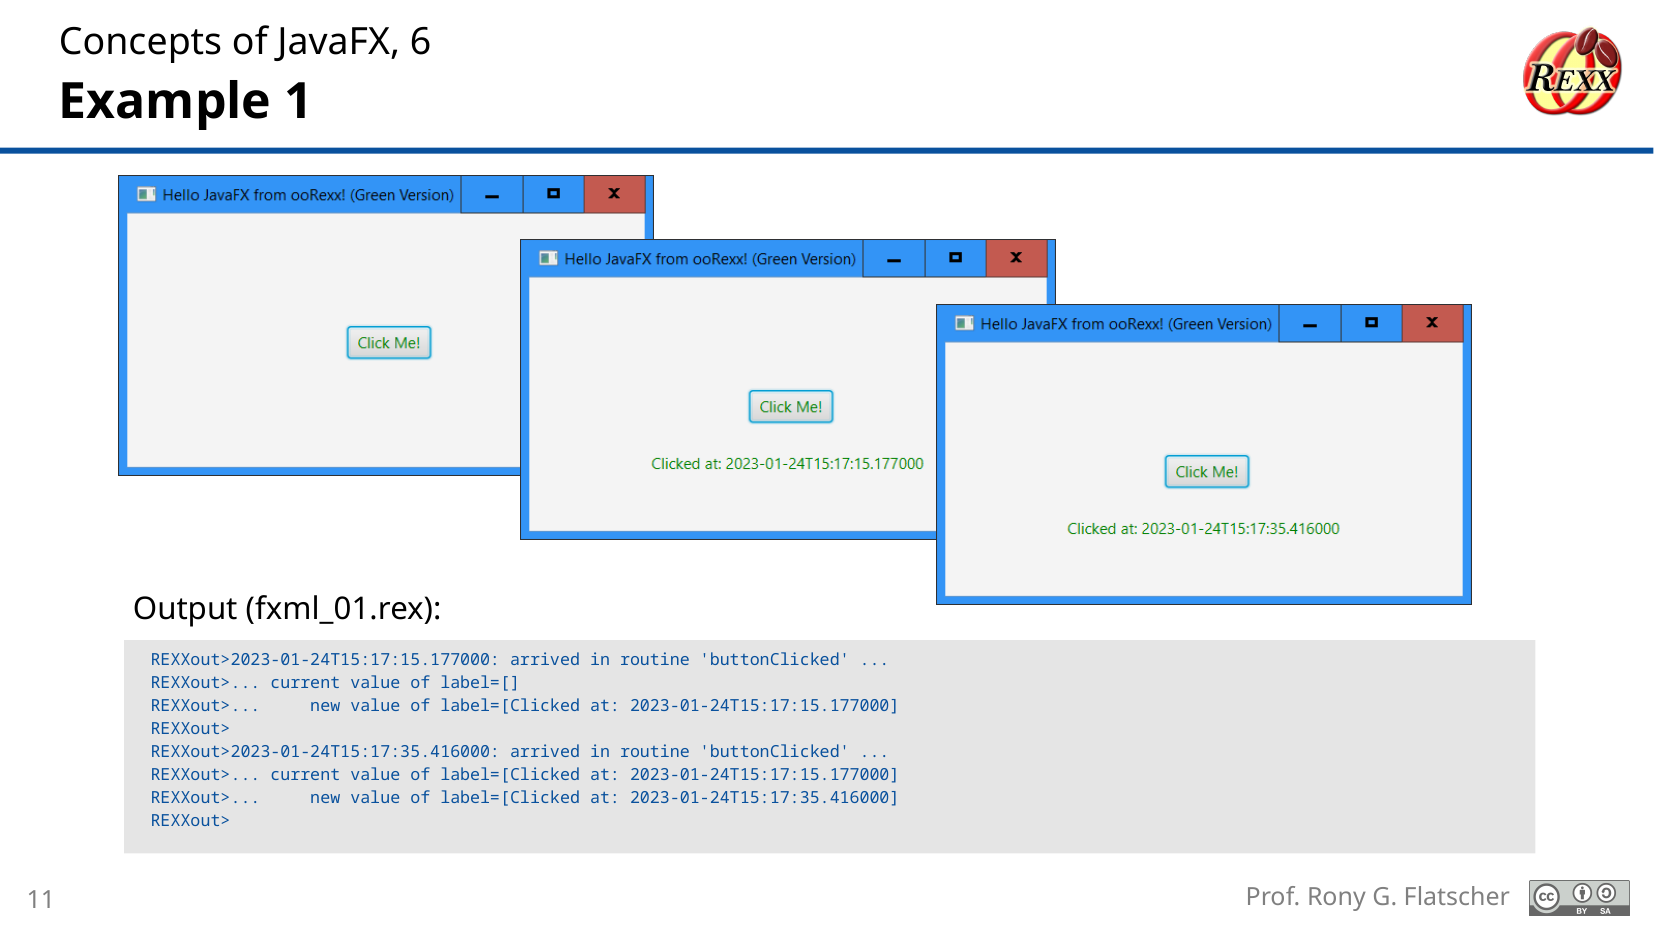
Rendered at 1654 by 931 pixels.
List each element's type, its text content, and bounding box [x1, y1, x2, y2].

title Concepts of JavaFX, 6 Example 1 [0, 0, 1625, 148]
picture [118, 175, 1472, 605]
text_box REXXout>2023-01-24T15:17:15.177000: arrived in routine 'buttonClicked' ... REXXout>... current value of label=[] REXXout>... new value of label=[Clicked at: 2023-01-24T15:17:15.177000] REXXout> REXXout>2023-01-24T15:17:35.416000: arrived in routine 'buttonClicked' ... REXXout>... current value of label=[Clicked at: 2023-01-24T15:17:15.177000] REXXout>... new value of label=[Clicked at: 2023-01-24T15:17:35.416000] REXXout> [124, 640, 1536, 854]
text_box Output (fxml_01.rex): [118, 578, 649, 635]
